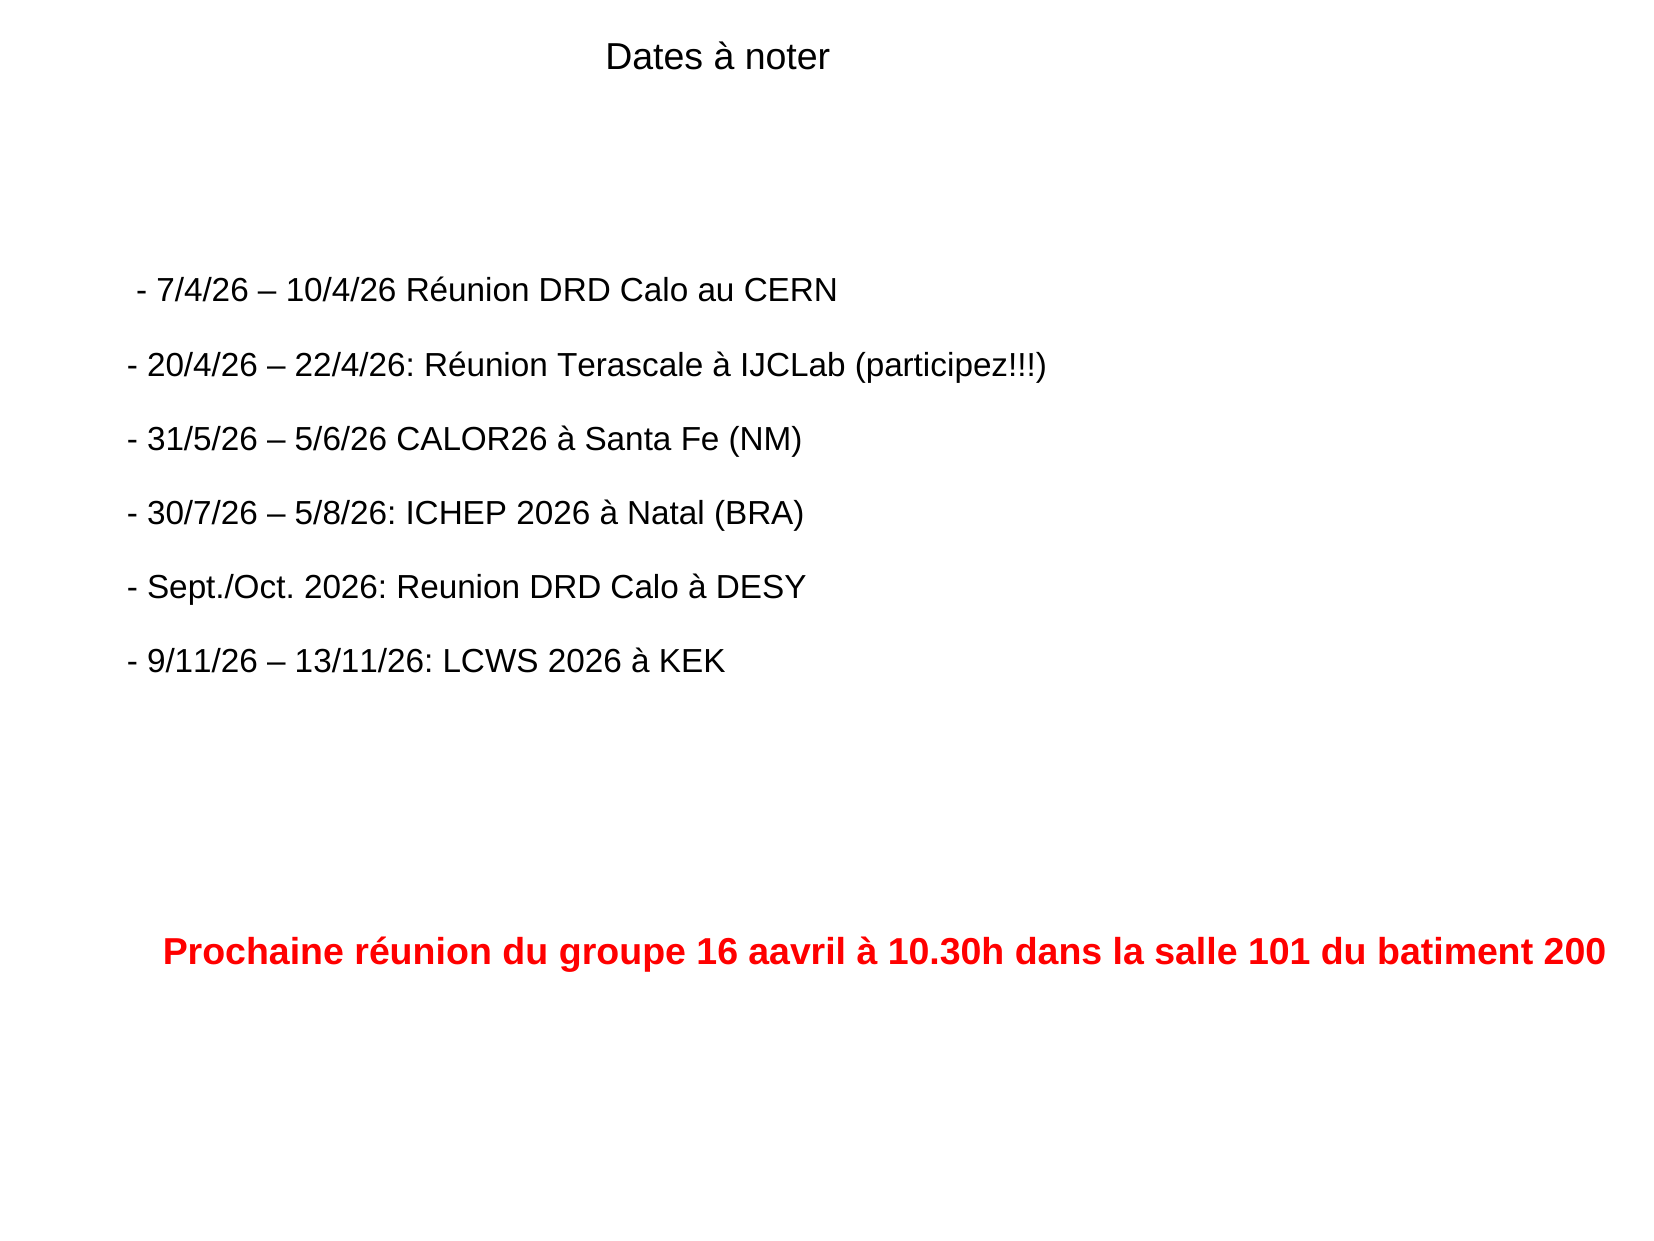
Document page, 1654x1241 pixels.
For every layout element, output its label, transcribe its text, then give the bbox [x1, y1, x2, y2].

text_box - 7/4/26 – 10/4/26 Réunion DRD Calo au CERN - 20/4/26 – 22/4/26: Réunion Terascale à IJCLab (participez!!!) - 31/5/26 – 5/6/26 CALOR26 à Santa Fe (NM) - 30/7/26 – 5/8/26: ICHEP 2026 à Natal (BRA) - Sept./Oct. 2026: Reunion DRD Calo à DESY - 9/11/26 – 13/11/26: LCWS 2026 à KEK [112, 76, 1371, 924]
text_box Prochaine réunion du groupe 16 aavril à 10.30h dans la salle 101 du batiment 200 [148, 923, 1512, 981]
text_box Dates à noter [590, 25, 846, 76]
